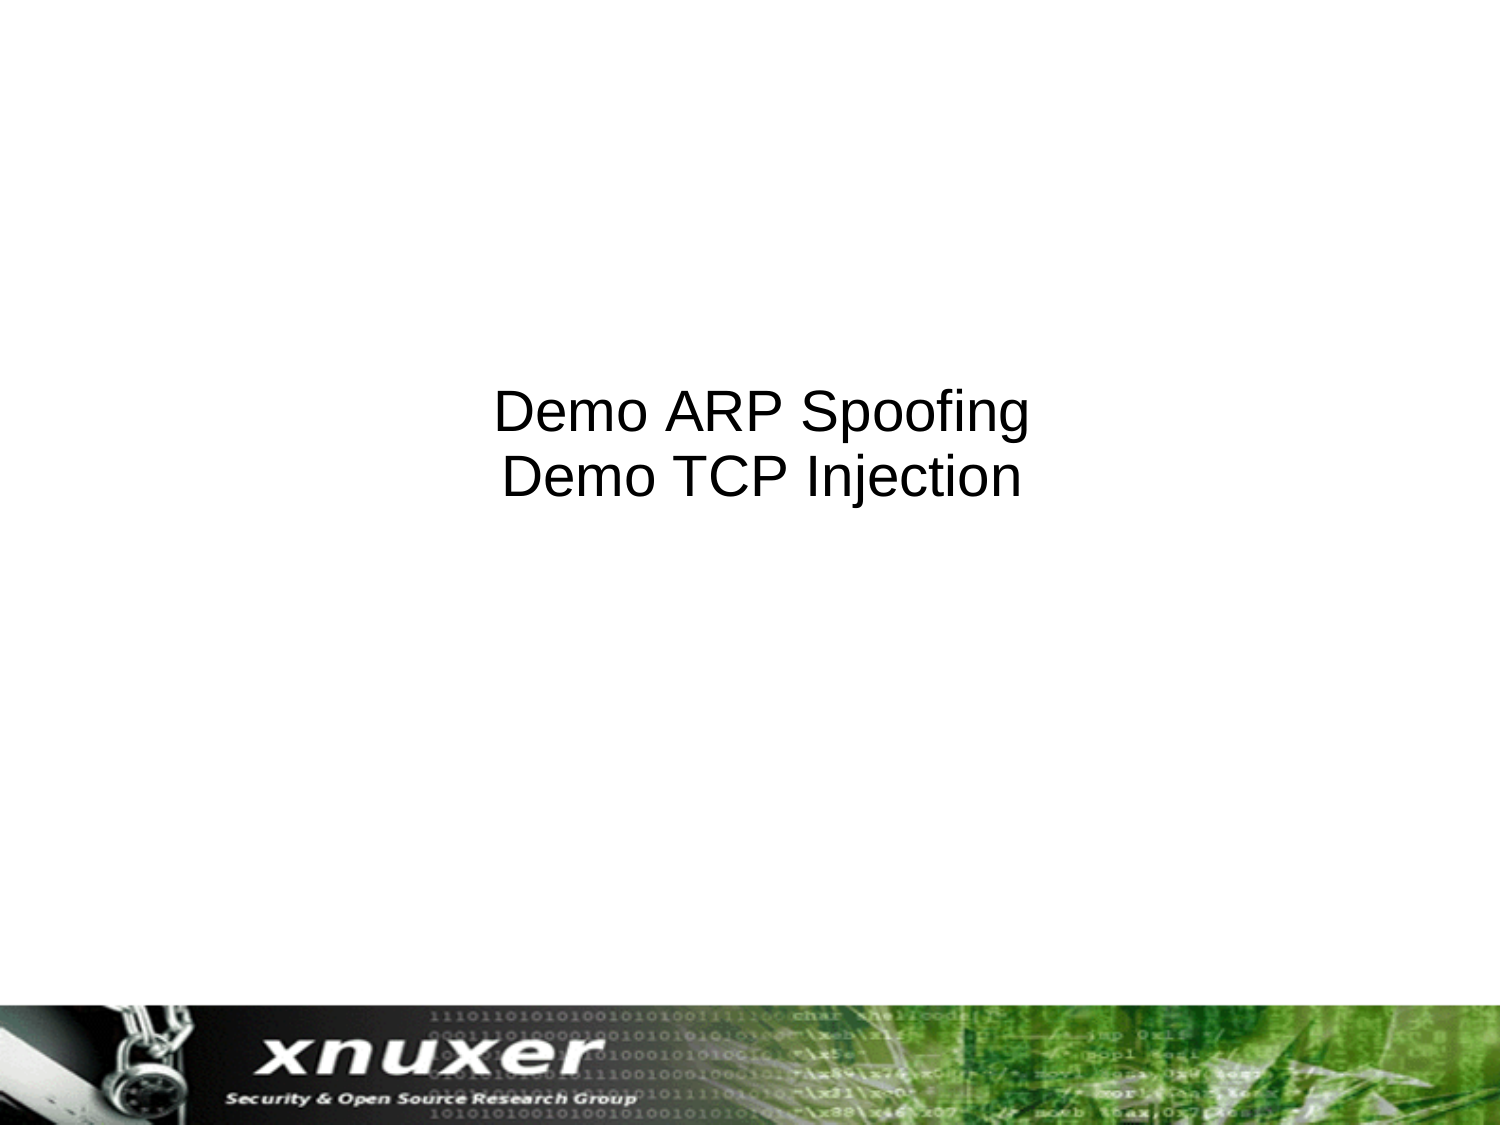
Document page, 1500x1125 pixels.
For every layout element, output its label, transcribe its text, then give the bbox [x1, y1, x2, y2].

title Demo ARP Spoofing Demo TCP Injection [87, 349, 1438, 538]
picture [0, 0, 1500, 1125]
